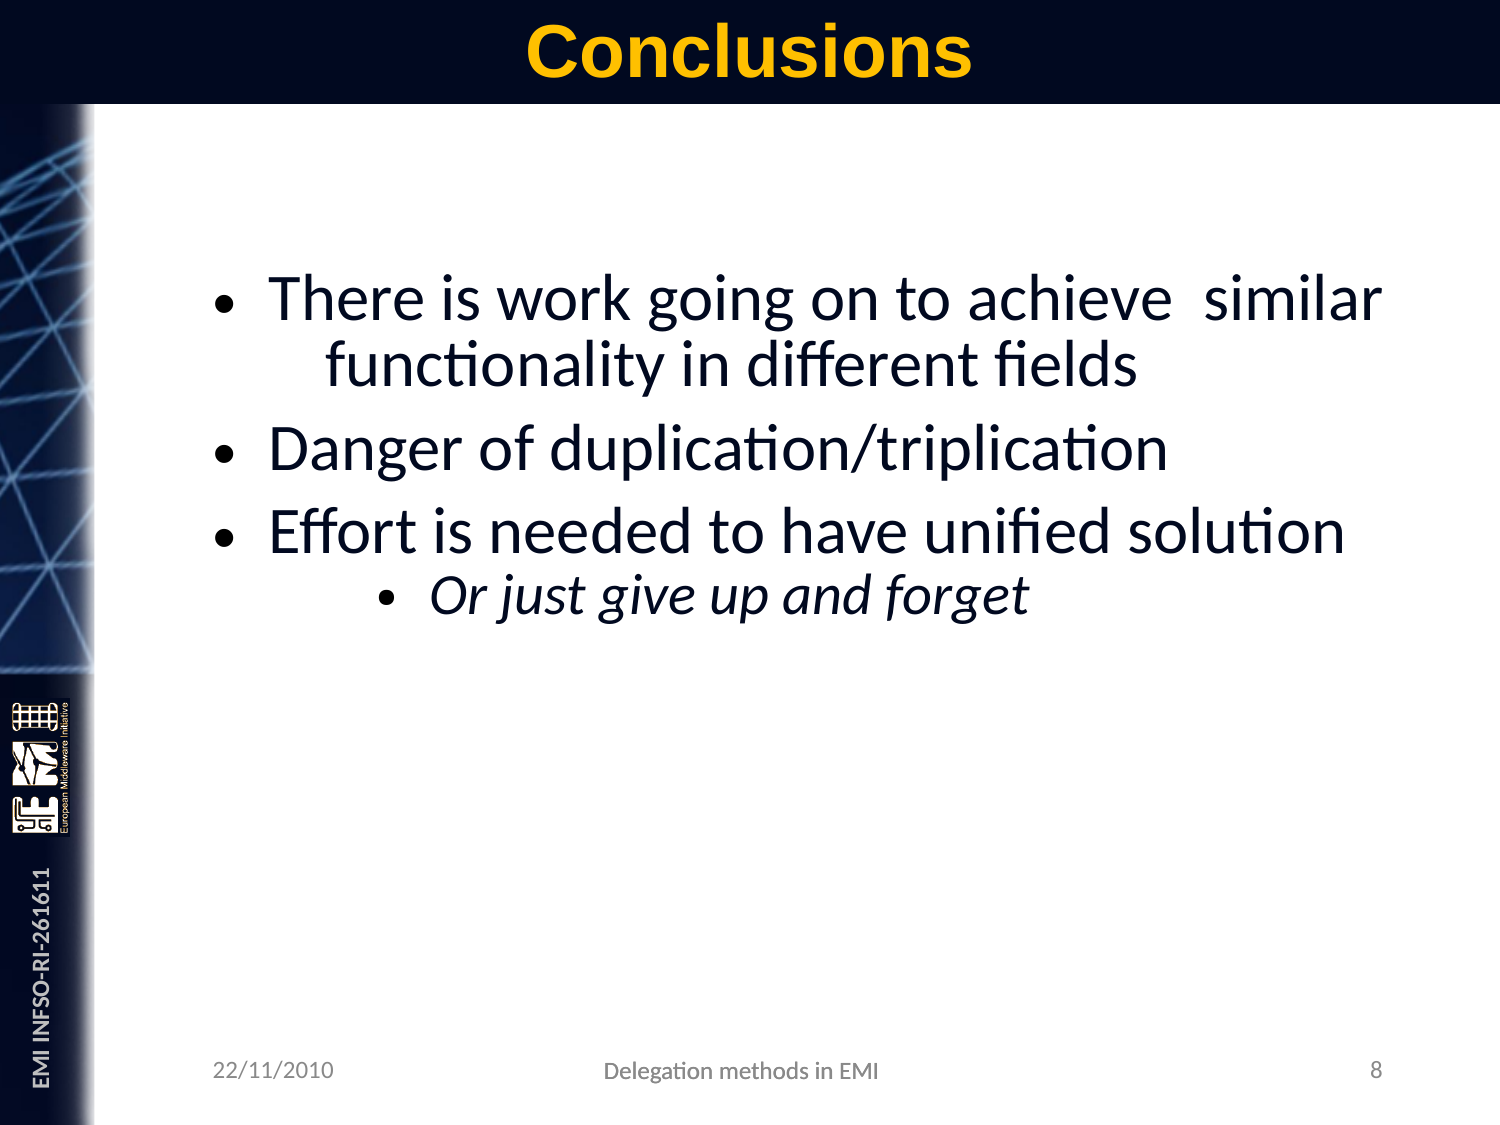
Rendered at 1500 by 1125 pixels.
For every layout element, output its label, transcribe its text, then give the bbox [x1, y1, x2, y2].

text_box Delegation methods in EMI [380, 1042, 1103, 1103]
list There is work going on to achieve similar functionality in different fields Danger of duplication/triplication Effort is needed to have unified solution Or just give up and forget [197, 262, 1426, 1005]
picture [0, 104, 106, 1125]
title Conclusions [0, 0, 1500, 104]
text_box <number> [1354, 1042, 1424, 1103]
